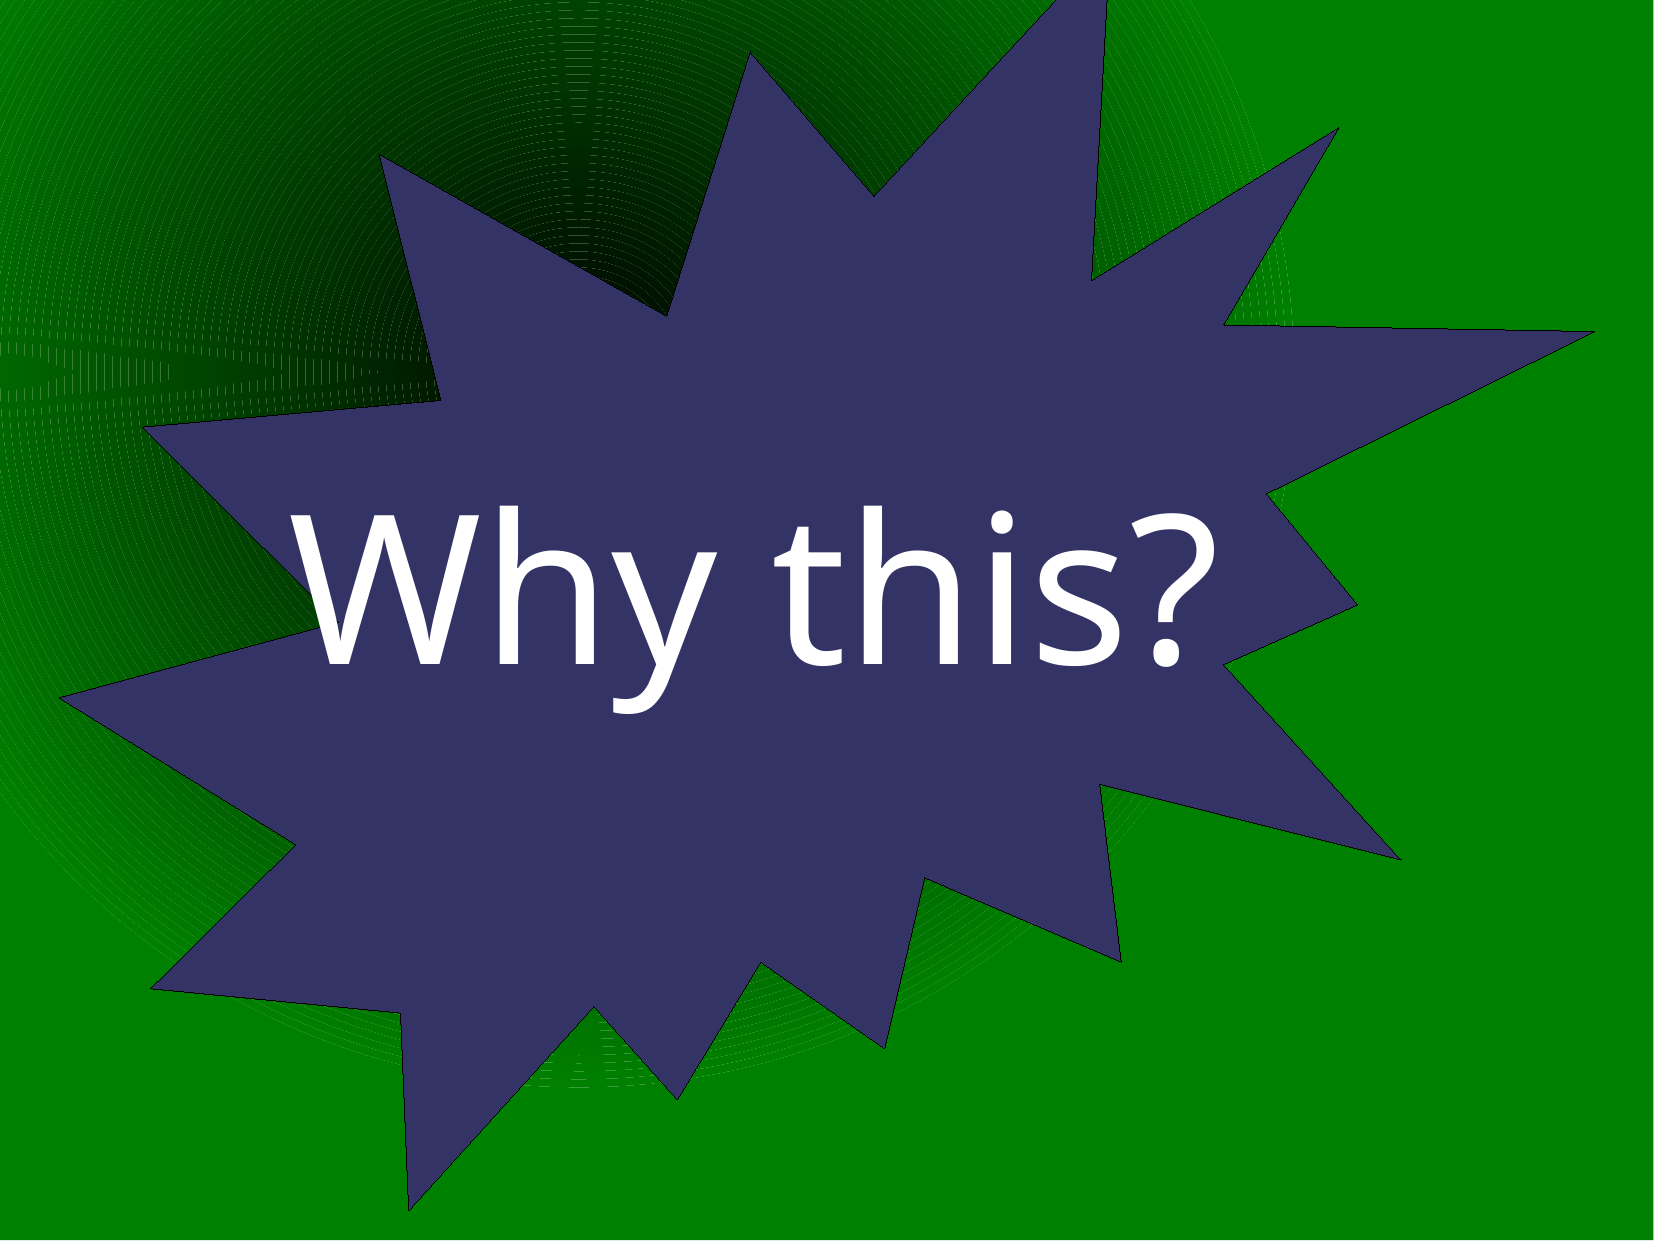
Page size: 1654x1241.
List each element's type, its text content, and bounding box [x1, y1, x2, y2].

text_box Why this? [59, 0, 1595, 1211]
